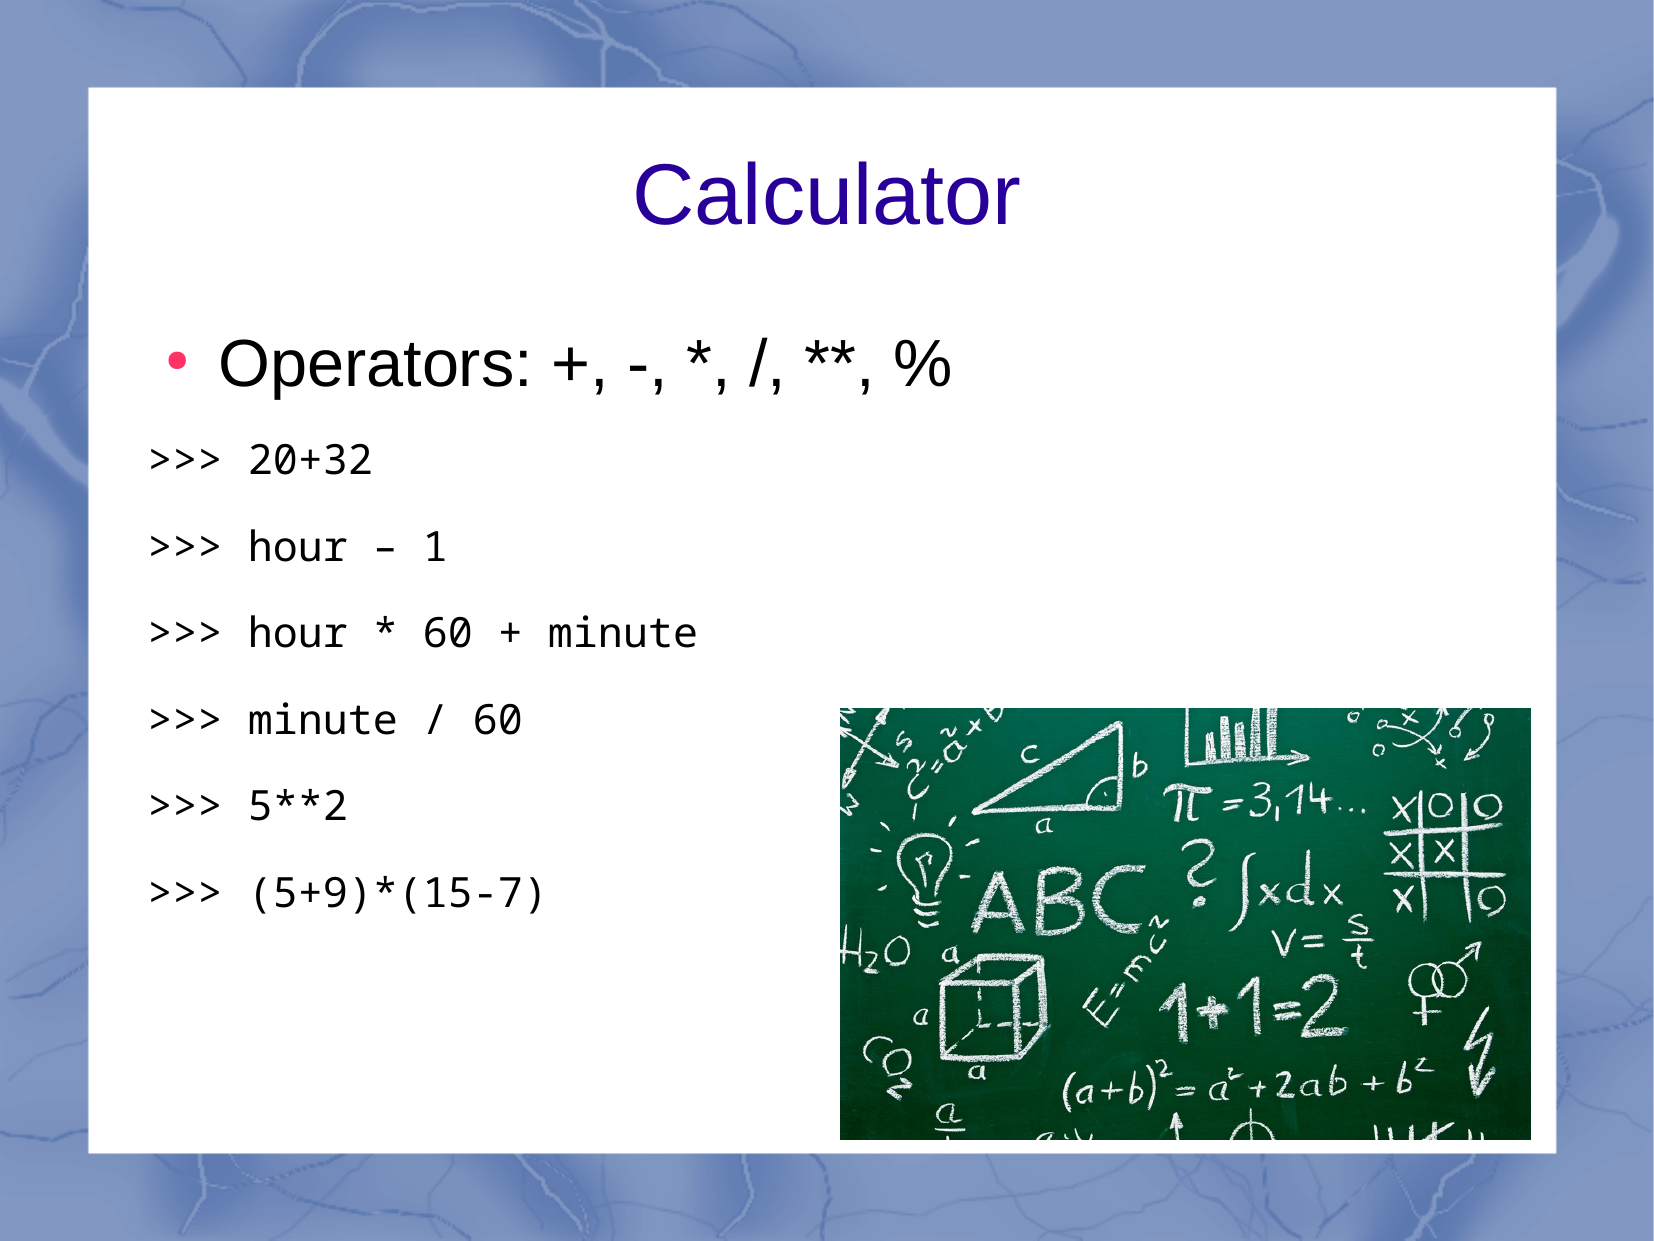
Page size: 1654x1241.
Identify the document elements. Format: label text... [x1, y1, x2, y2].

title Calculator [118, 90, 1536, 298]
picture [0, 0, 1654, 1241]
list Operators: +, -, *, /, **, % >>> 20+32 >>> hour – 1 >>> hour * 60 + minute >>> minute / 60 >>> 5**2 >>> (5+9)*(15-7) [147, 325, 1506, 1031]
